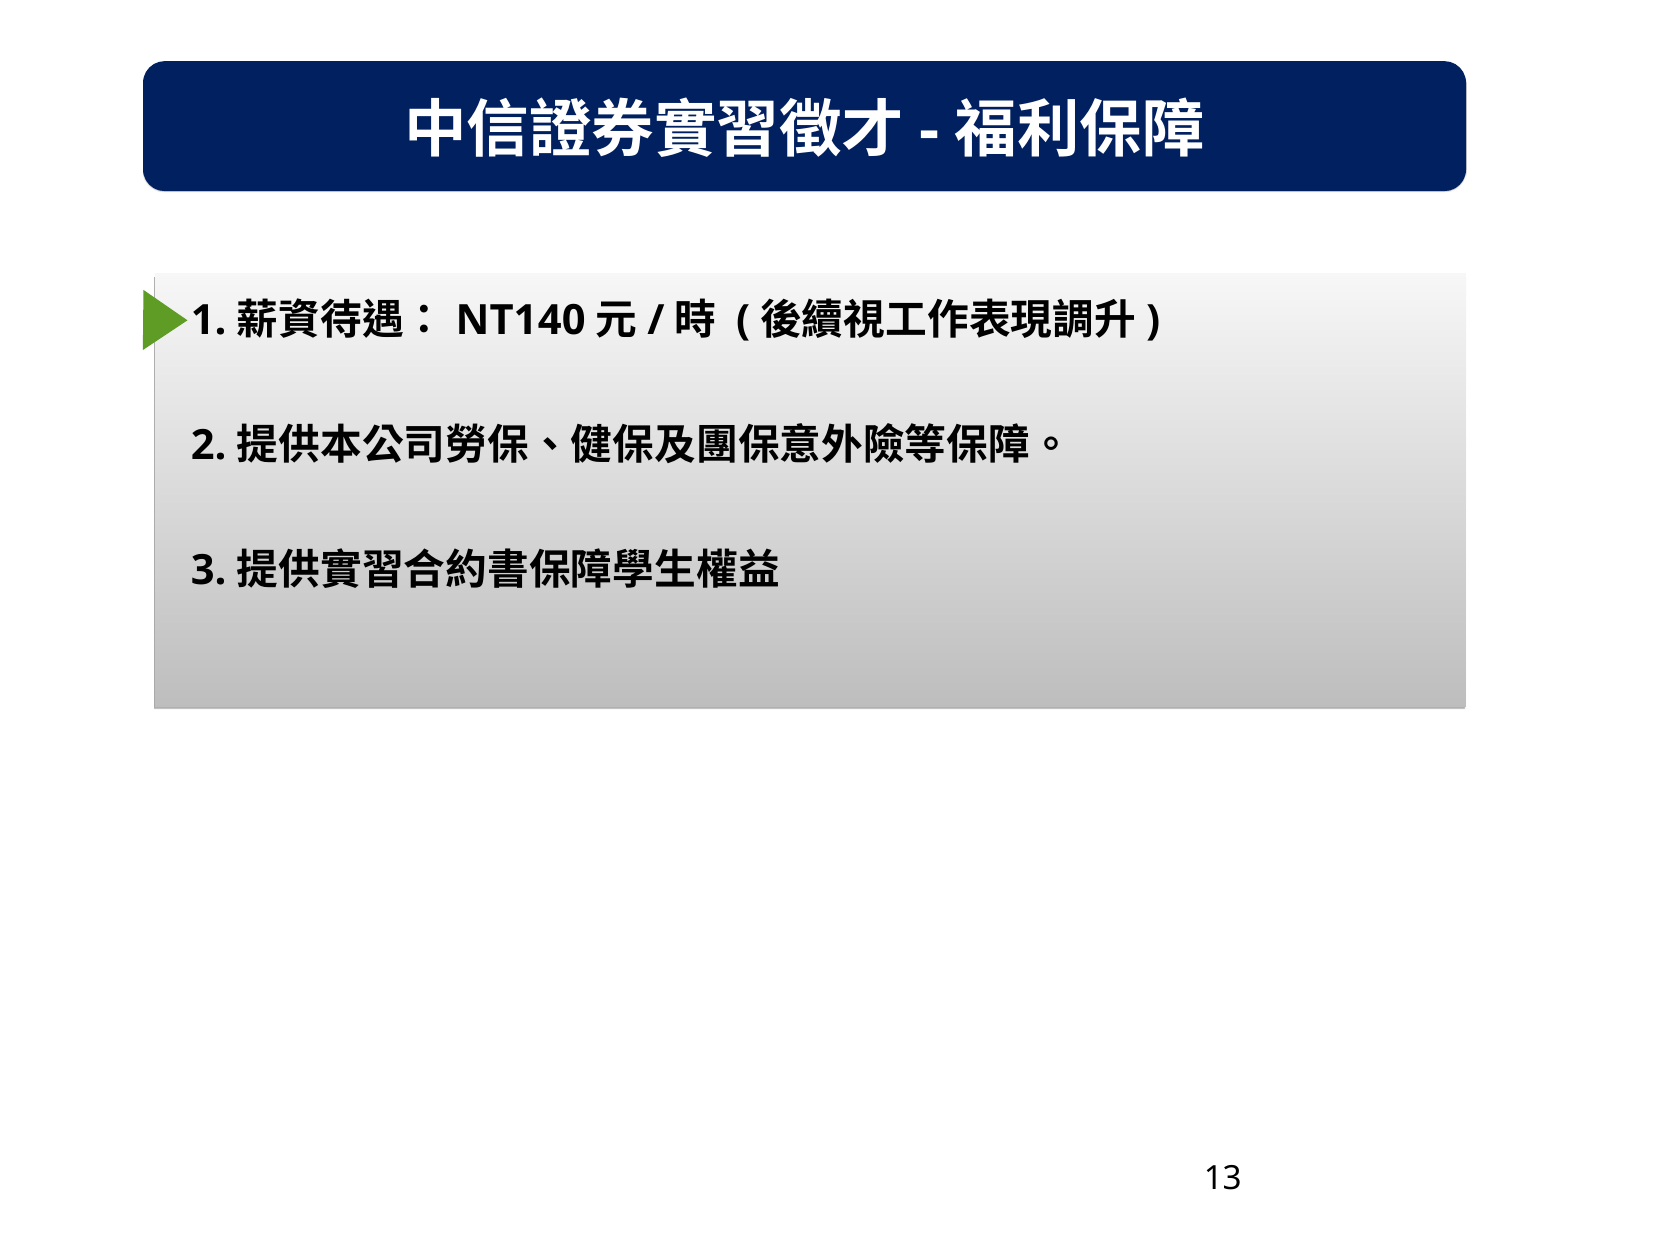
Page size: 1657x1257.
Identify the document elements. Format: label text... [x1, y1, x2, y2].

slide_number 13 [1187, 1147, 1533, 1232]
text_box 1.薪資待遇：NT140元/時 (後續視工作表現調升) 2.提供本公司勞保、健保及團保意外險等保障。 3.提供實習合約書保障學生權益 [154, 273, 1466, 707]
text_box 中信證券實習徵才-福利保障 [143, 61, 1467, 192]
text_box [142, 289, 188, 351]
